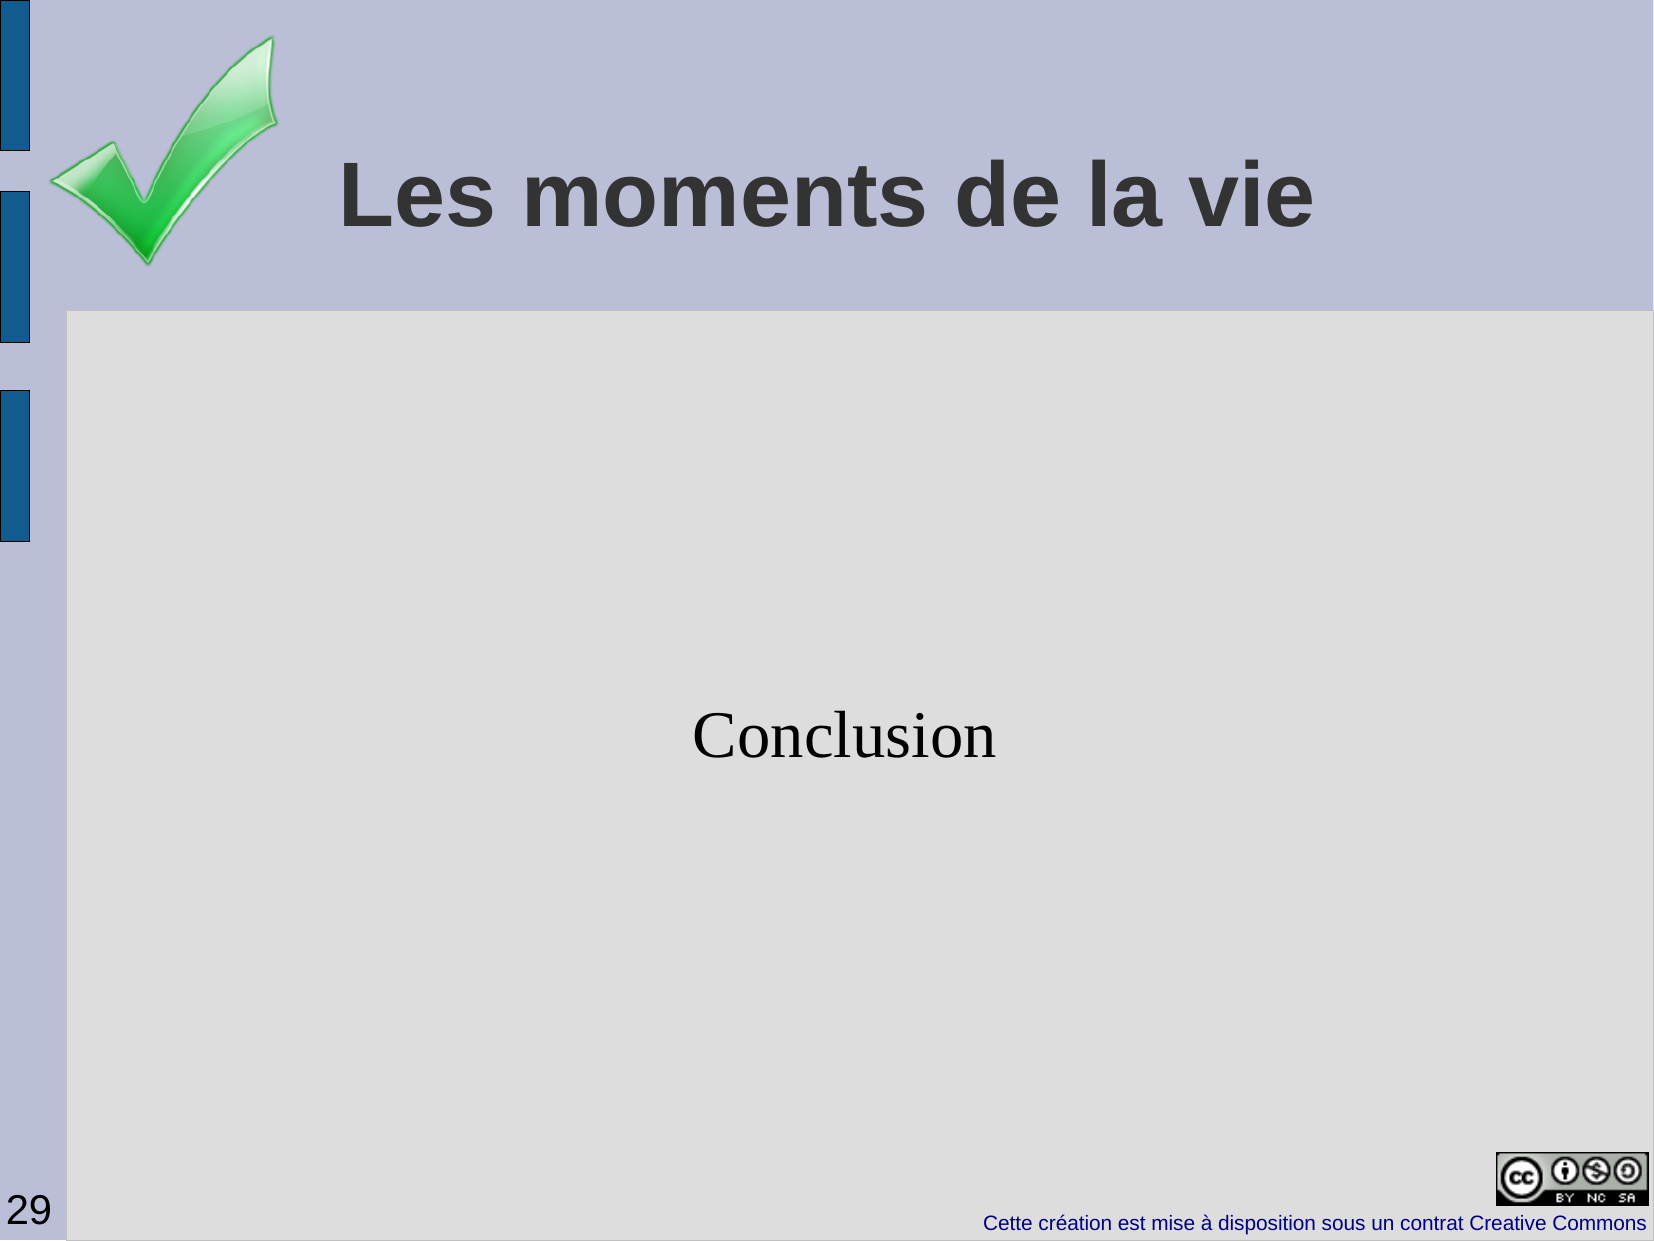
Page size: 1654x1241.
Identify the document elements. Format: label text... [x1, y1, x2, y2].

subtitle Conclusion [121, 344, 1534, 1127]
picture [41, 29, 284, 272]
picture [1496, 1152, 1649, 1206]
title Les moments de la vie [121, 91, 1534, 299]
